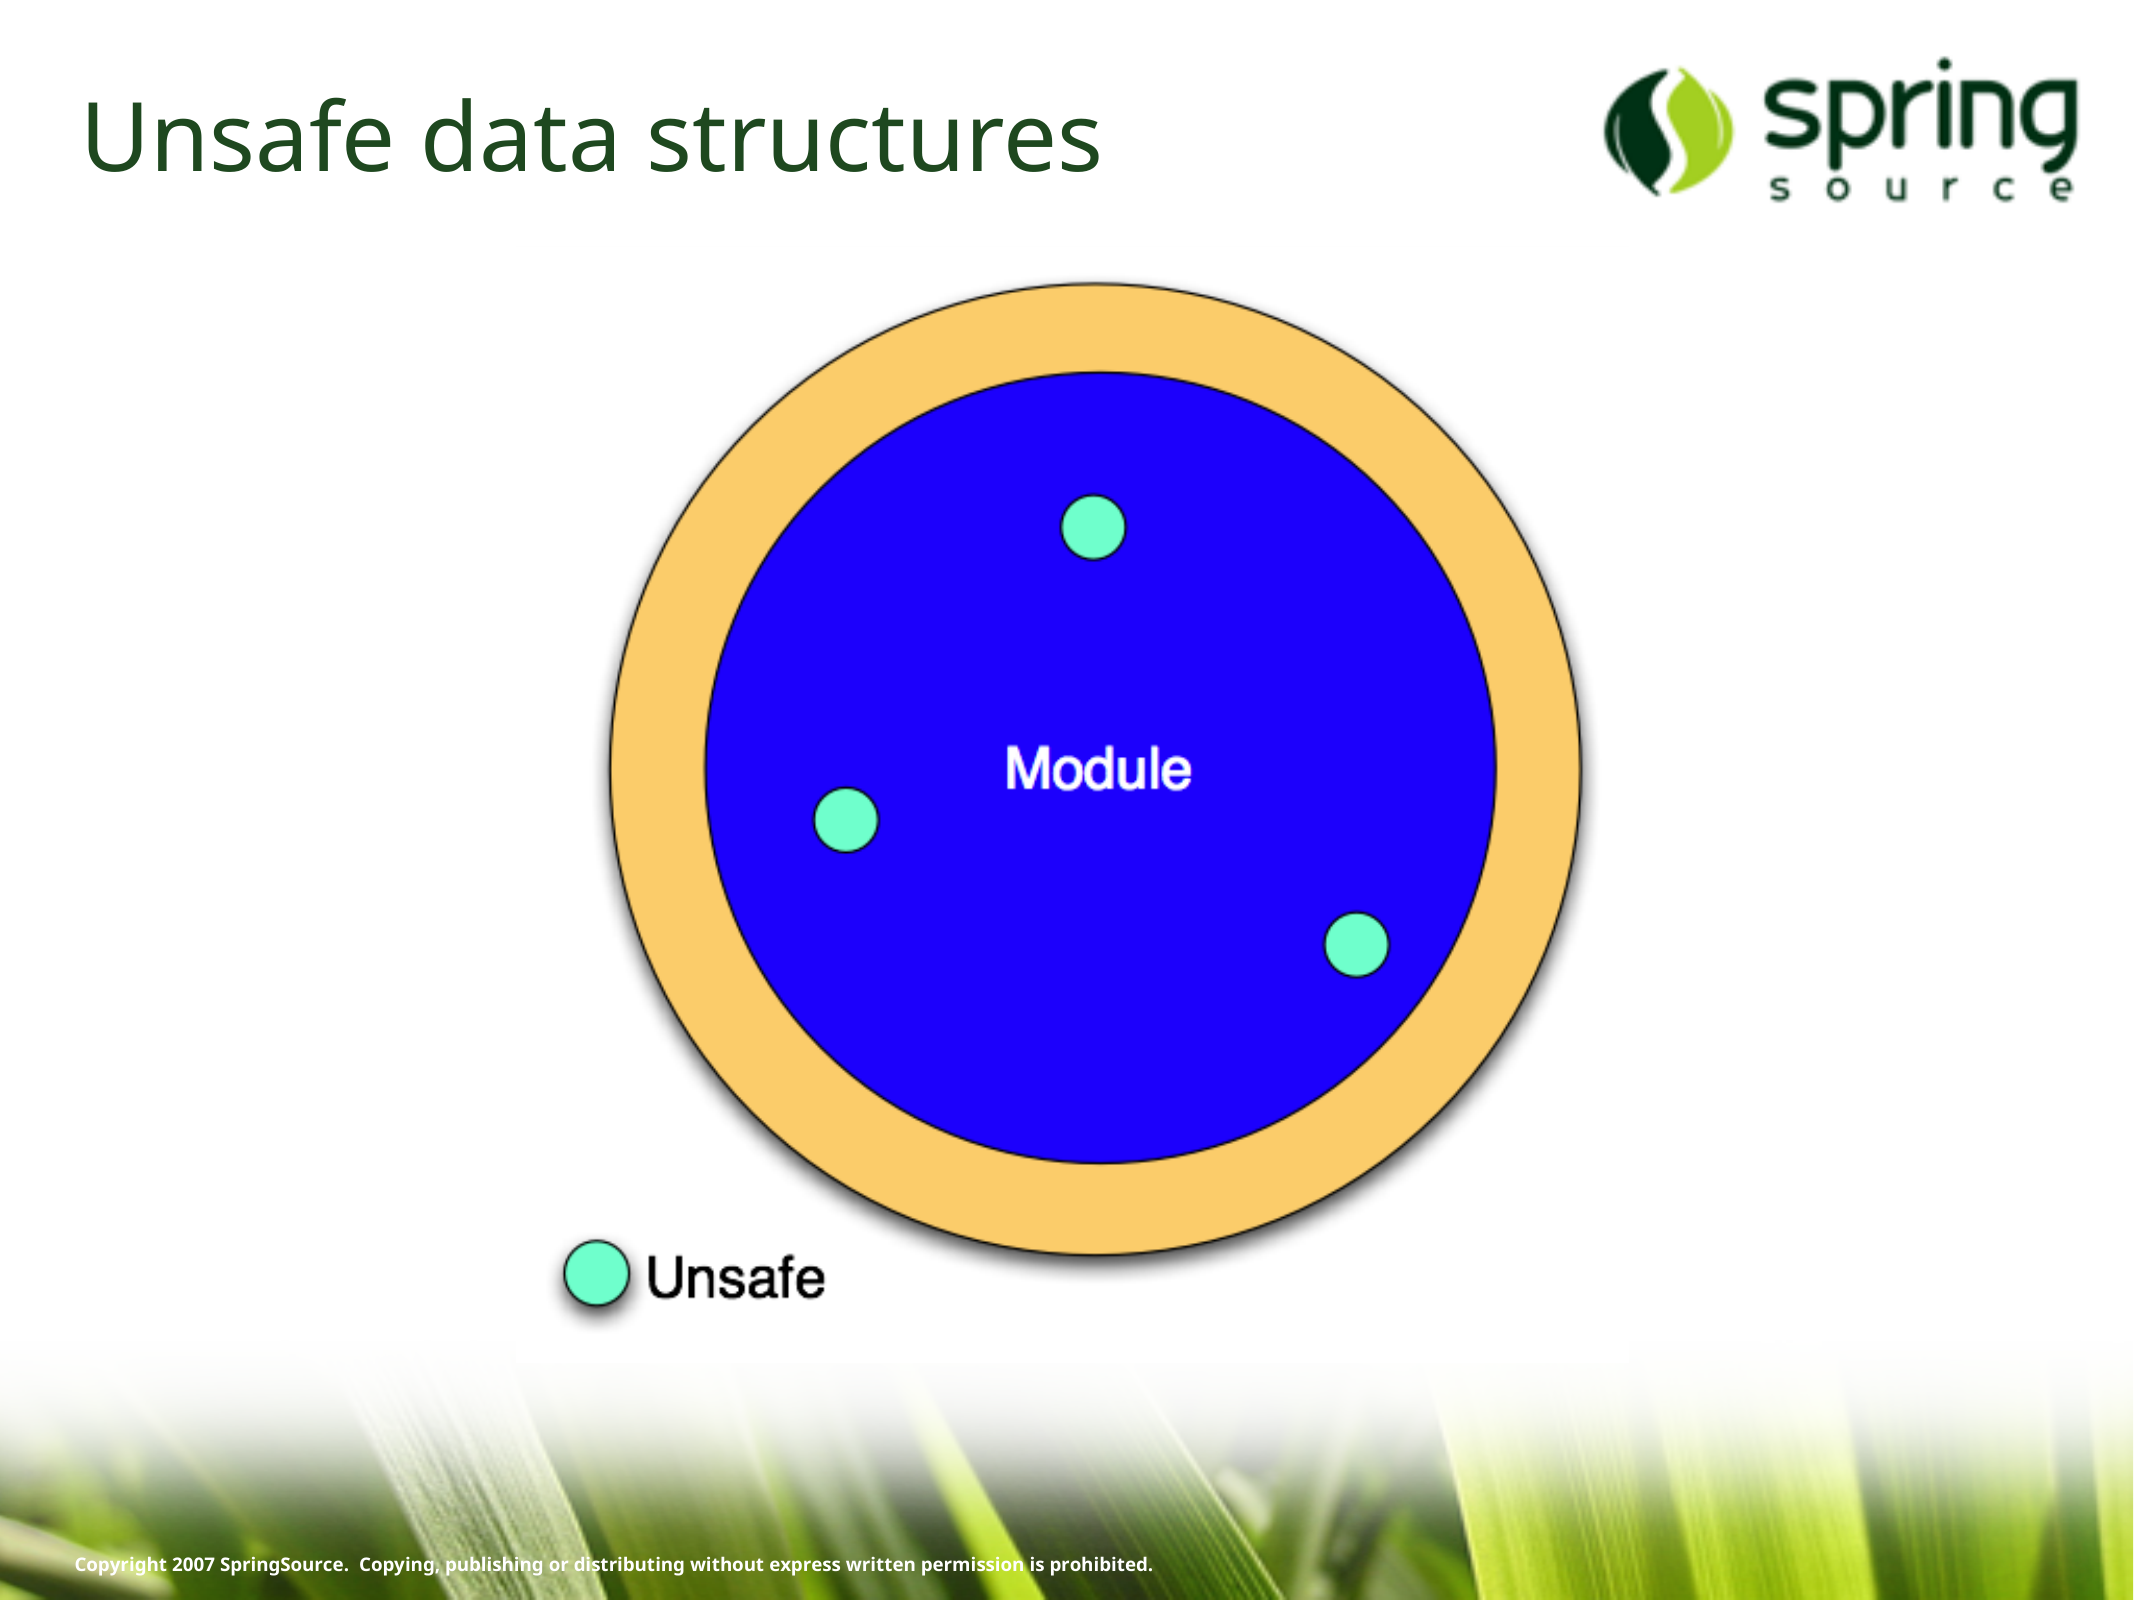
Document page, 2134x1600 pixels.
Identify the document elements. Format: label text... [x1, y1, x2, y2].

title Unsafe data structures [80, 8, 1548, 261]
picture [0, 245, 2134, 1600]
picture [1555, 46, 2134, 224]
